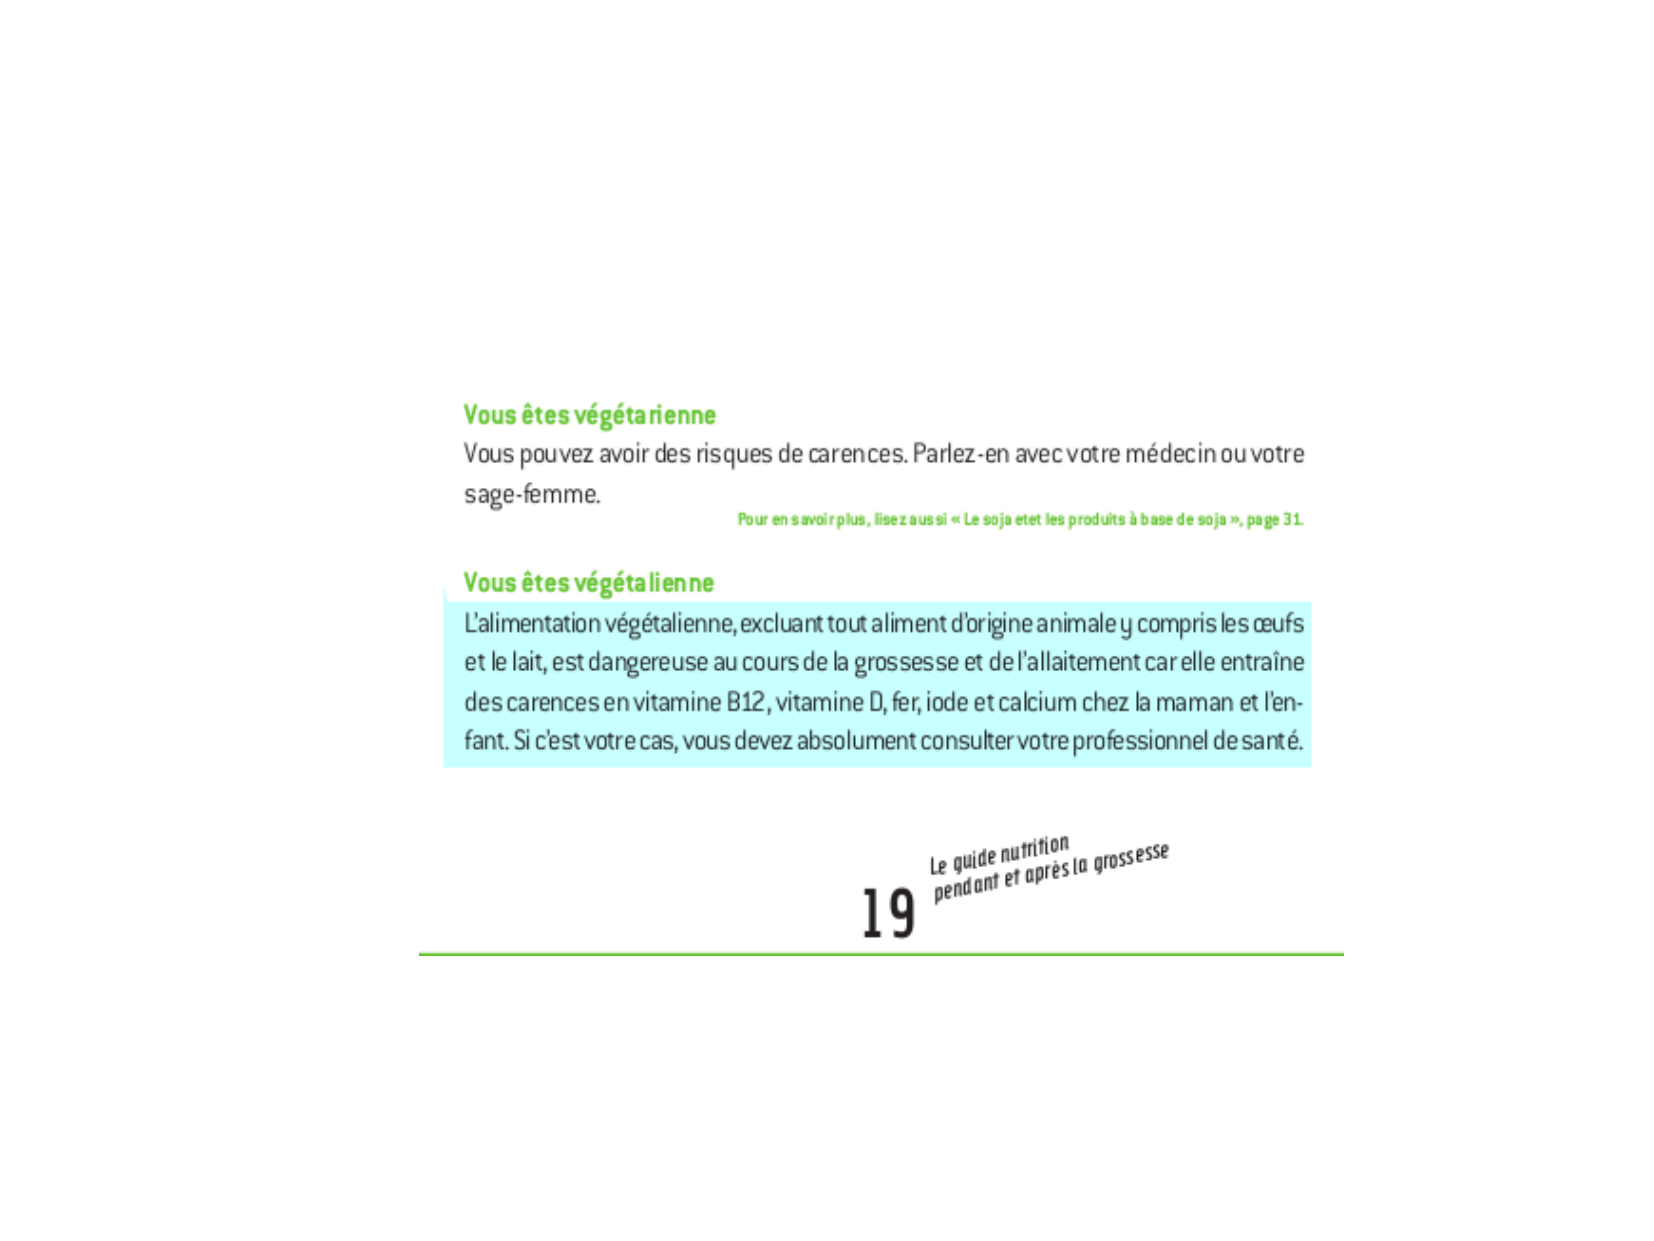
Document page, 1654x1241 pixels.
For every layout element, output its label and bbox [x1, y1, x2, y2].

picture [419, 380, 1344, 956]
